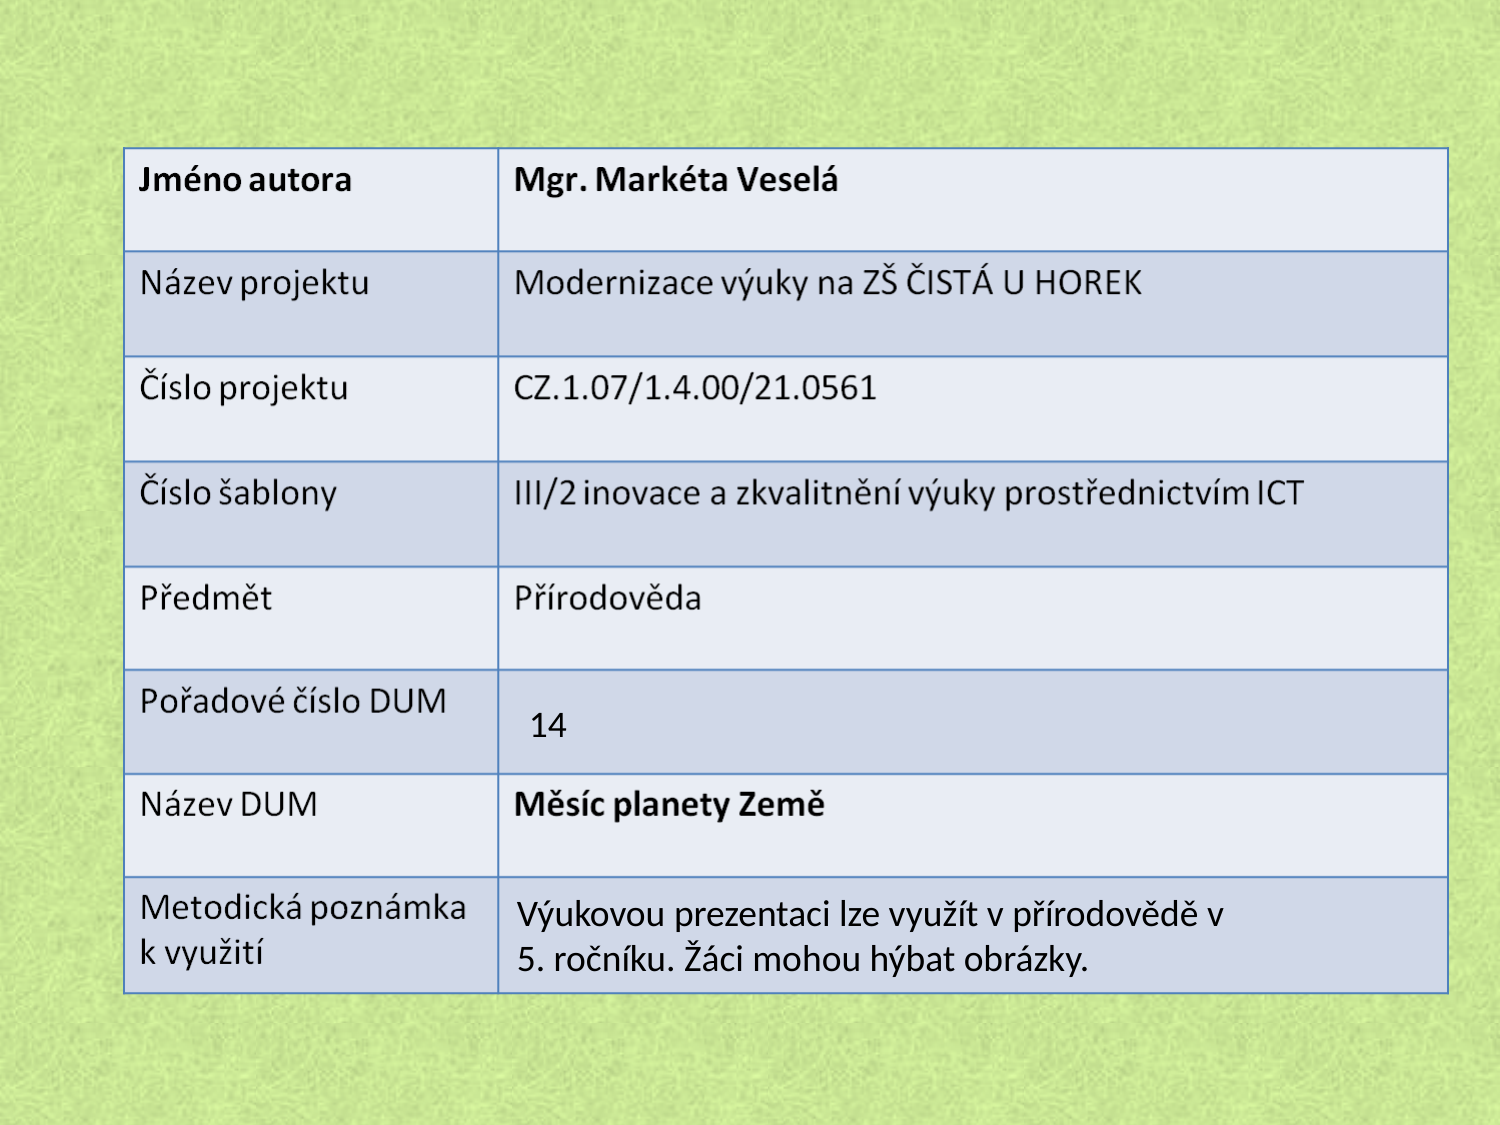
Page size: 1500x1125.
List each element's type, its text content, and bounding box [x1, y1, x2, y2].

picture [112, 137, 1460, 1006]
text_box Výukovou prezentaci lze využít v přírodovědě v 5. ročníku. Žáci mohou hýbat obrázky. [501, 881, 1270, 988]
text_box 14 [513, 692, 609, 754]
